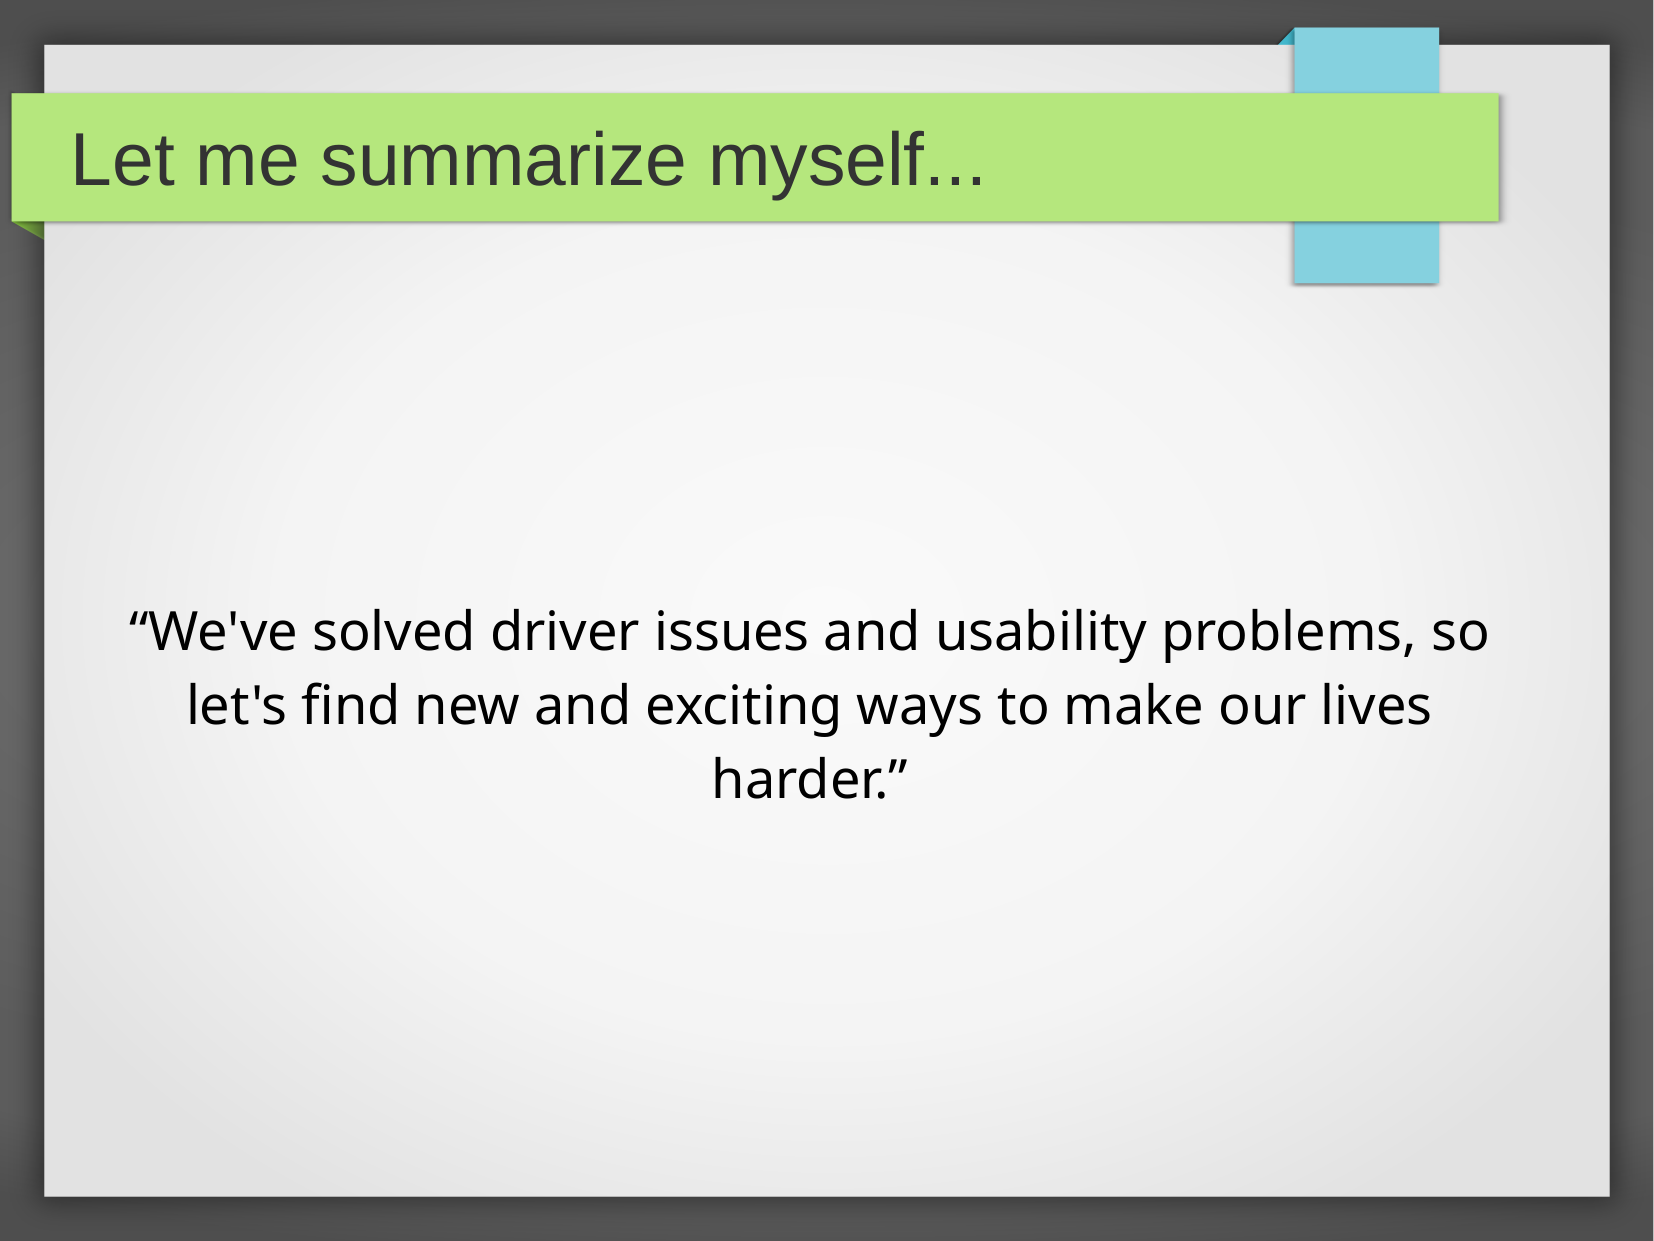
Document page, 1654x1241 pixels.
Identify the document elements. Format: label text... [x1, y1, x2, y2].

subtitle “We've solved driver issues and usability problems, so let's find new and exciting ways to make our lives harder.” [82, 343, 1538, 1063]
picture [0, 0, 1654, 1241]
title Let me summarize myself... [70, 106, 1229, 213]
